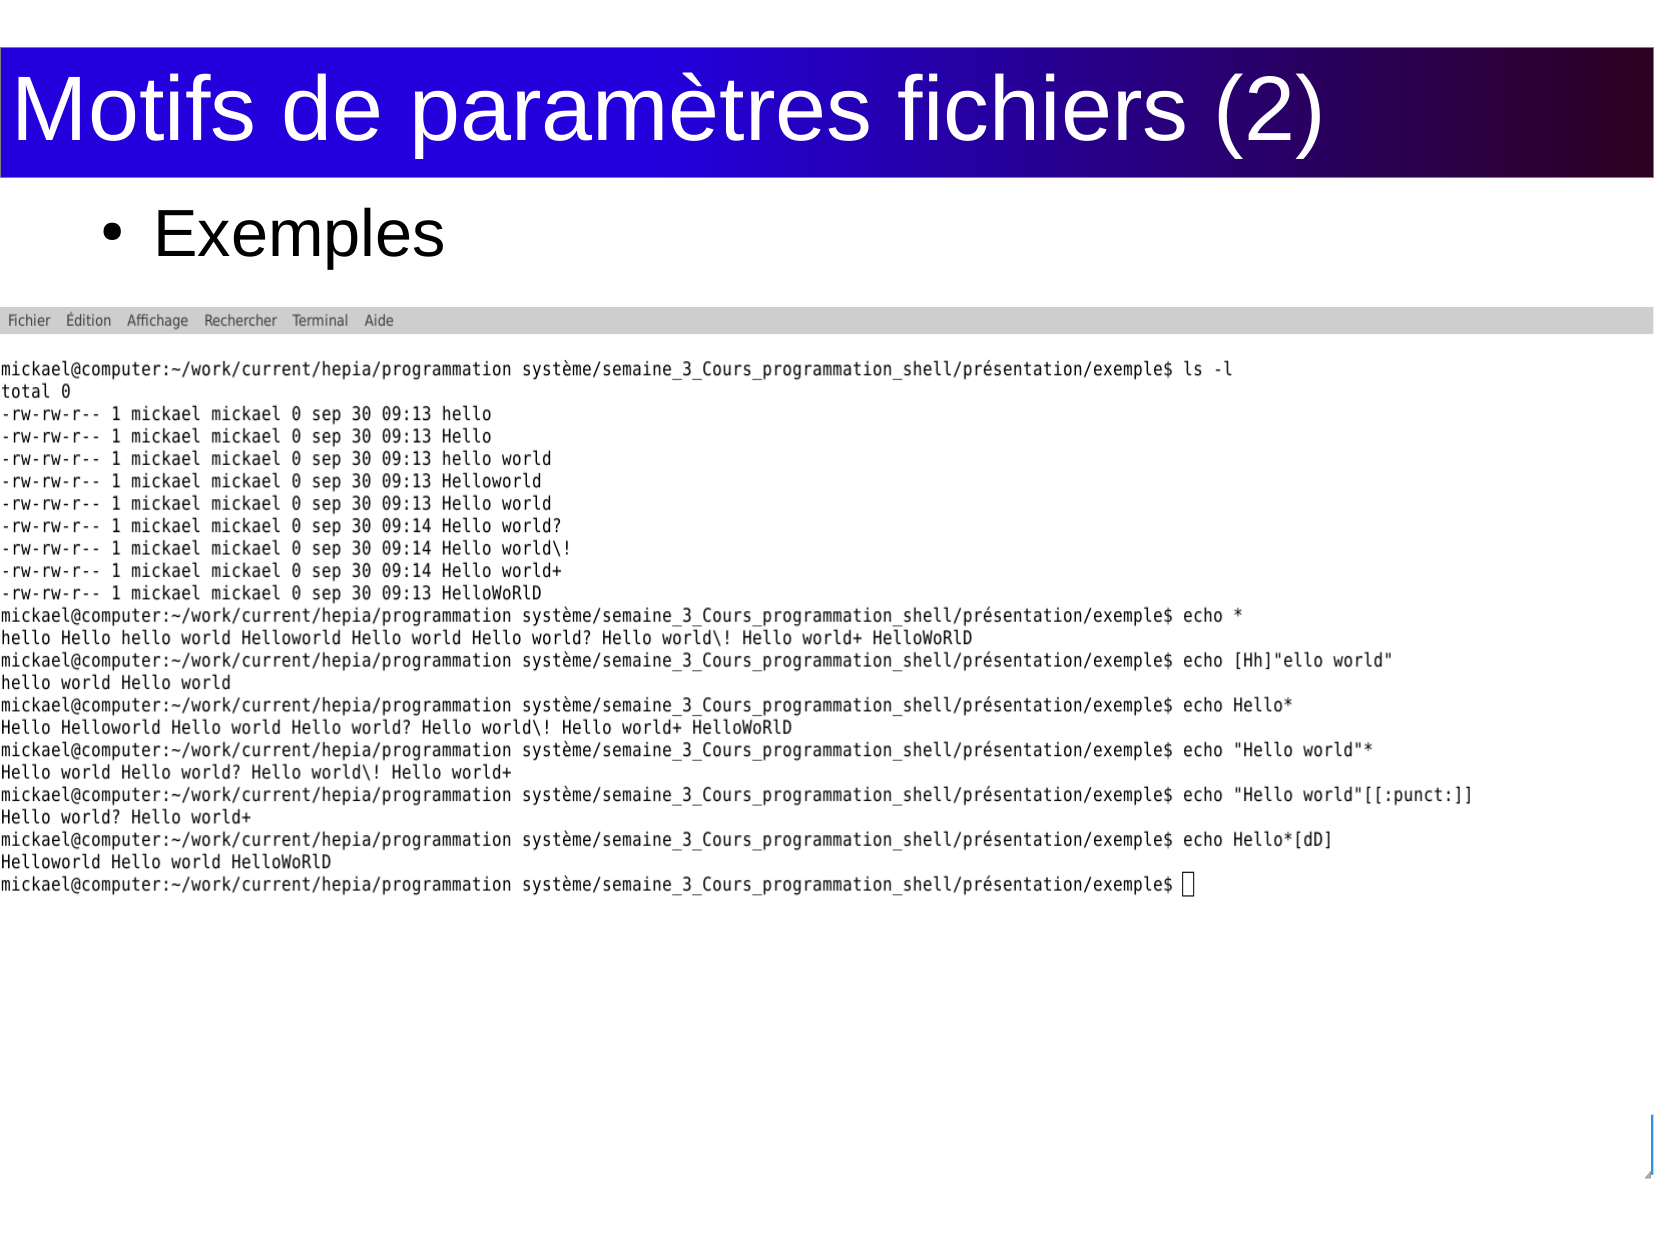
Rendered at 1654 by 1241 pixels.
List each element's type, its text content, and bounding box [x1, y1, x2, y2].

title Motifs de paramètres fichiers (2) [11, 5, 1642, 213]
list Exemples [82, 195, 1538, 307]
picture [0, 307, 1654, 1182]
